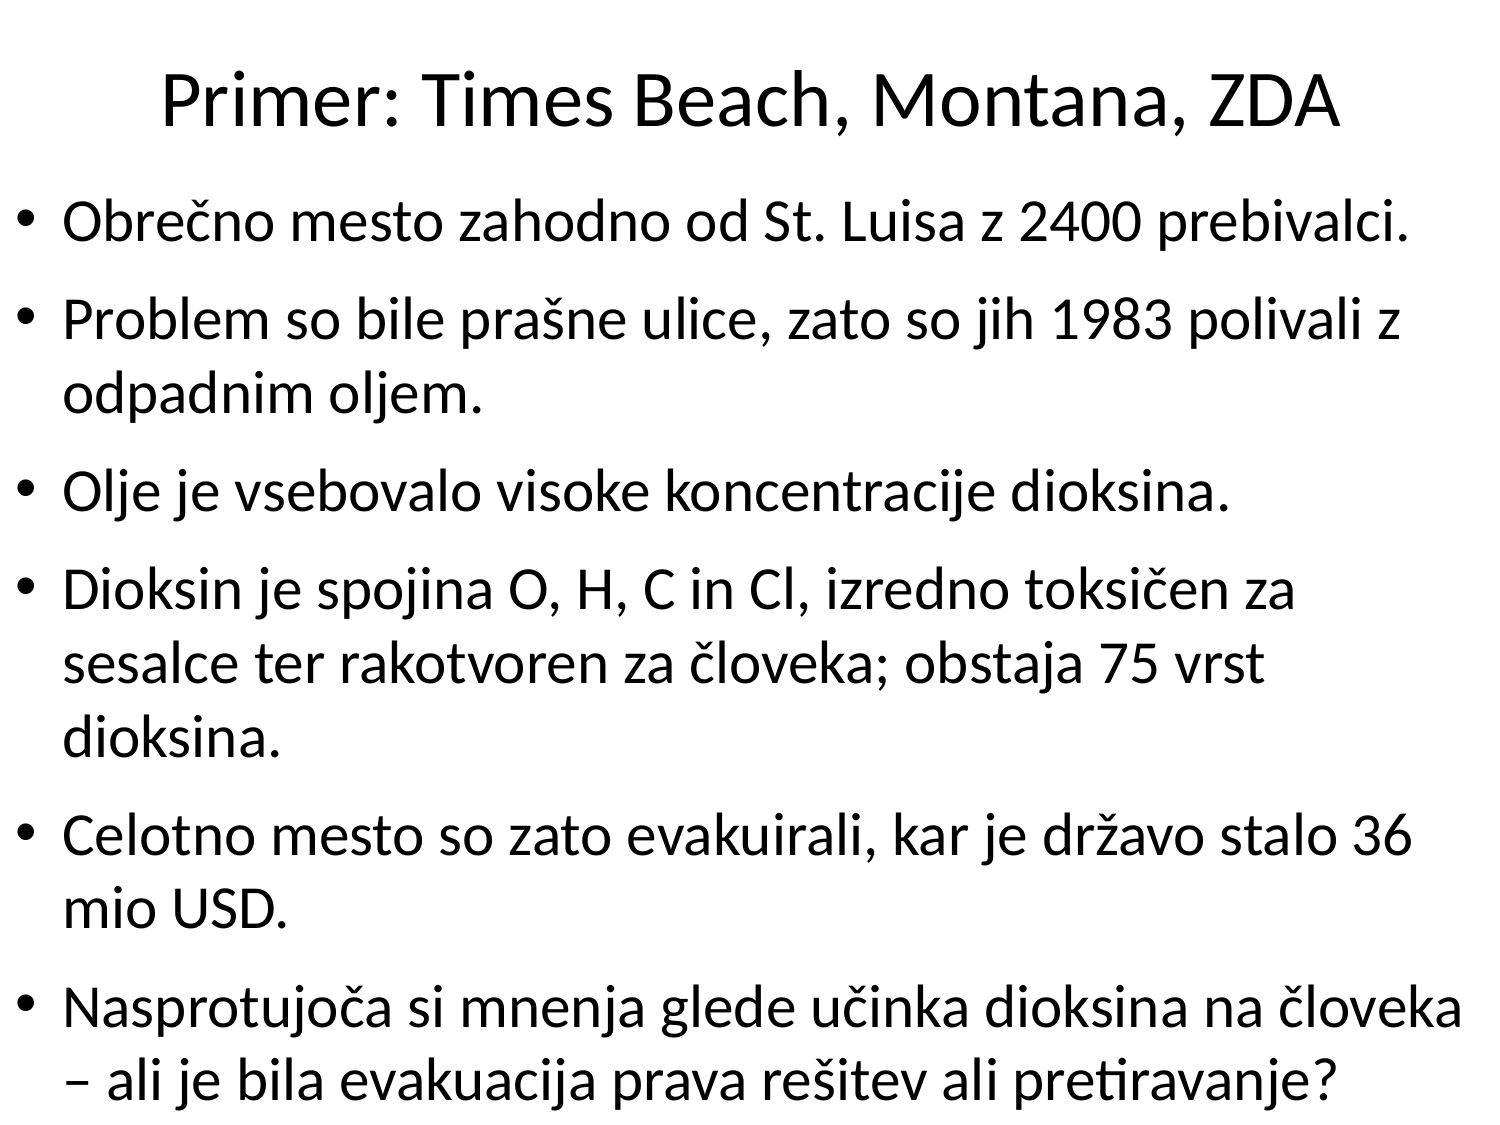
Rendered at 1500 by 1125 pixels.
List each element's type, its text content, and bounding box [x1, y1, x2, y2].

list Obrečno mesto zahodno od St. Luisa z 2400 prebivalci. Problem so bile prašne ulice, zato so jih 1983 polivali z odpadnim oljem. Olje je vsebovalo visoke koncentracije dioksina. Dioksin je spojina O, H, C in Cl, izredno toksičen za sesalce ter rakotvoren za človeka; obstaja 75 vrst dioksina. Celotno mesto so zato evakuirali, kar je državo stalo 36 mio USD. Nasprotujoča si mnenja glede učinka dioksina na človeka – ali je bila evakuacija prava rešitev ali pretiravanje? [0, 172, 1500, 1125]
title Primer: Times Beach, Montana, ZDA [76, 0, 1427, 172]
